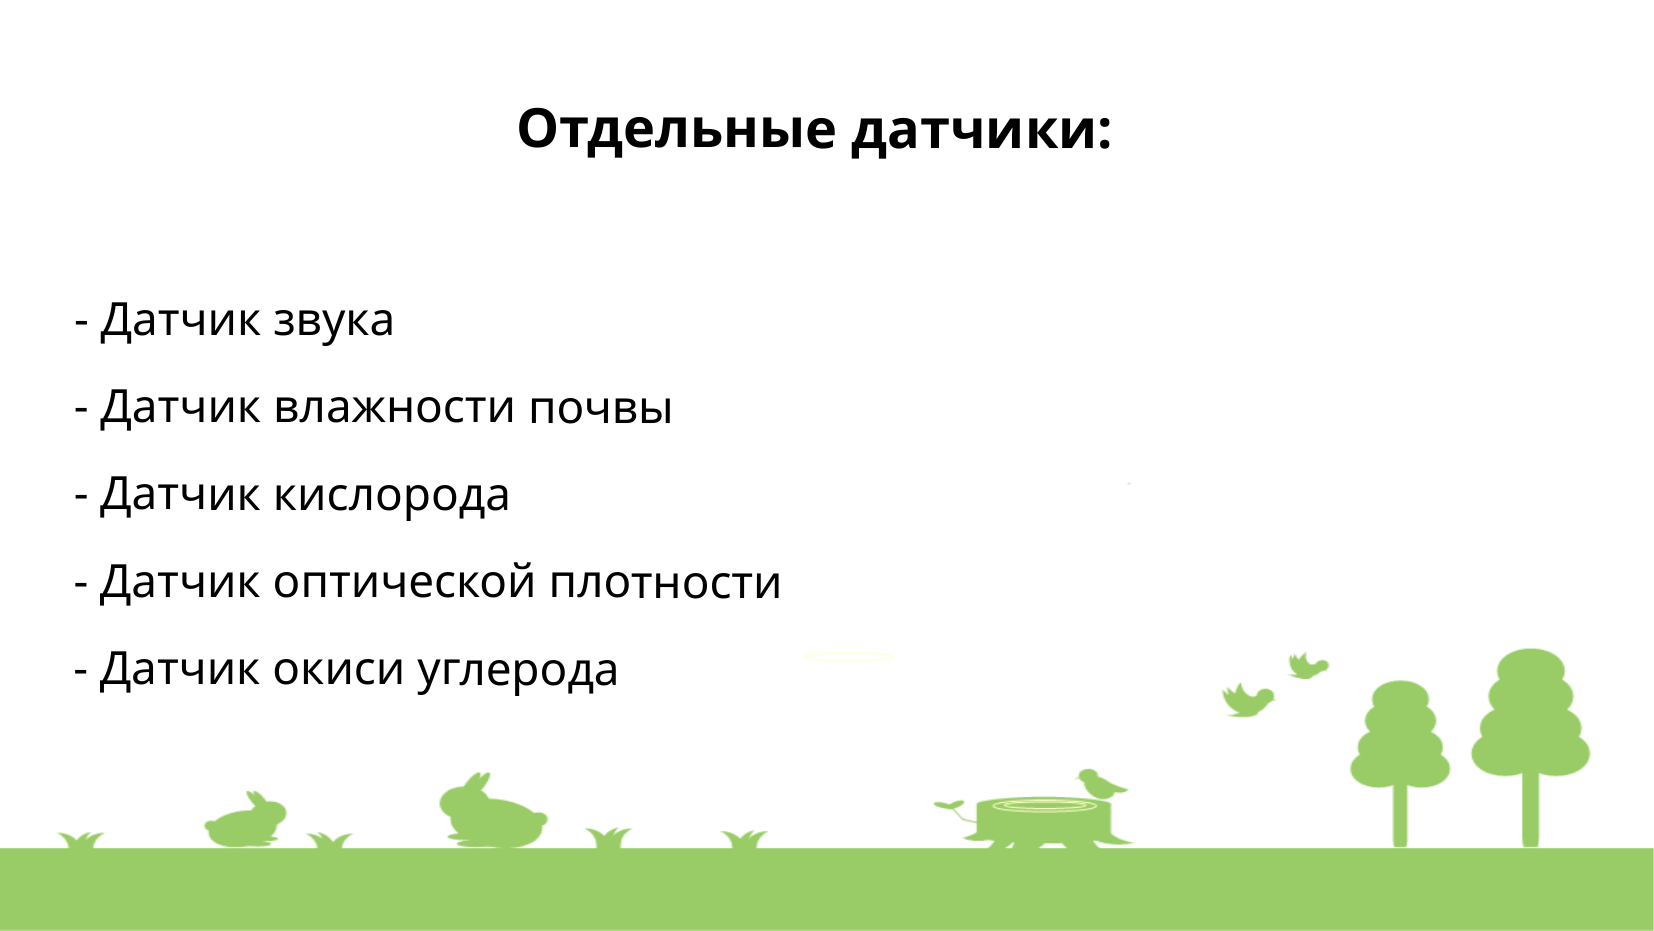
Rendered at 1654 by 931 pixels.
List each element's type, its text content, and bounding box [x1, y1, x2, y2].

picture [0, 0, 1654, 931]
text_box Отдельные датчики: - Датчик звука - Датчик влажности почвы - Датчик кислорода - Датчик оптической плотности - Датчик окиси углерода [58, 80, 1570, 916]
